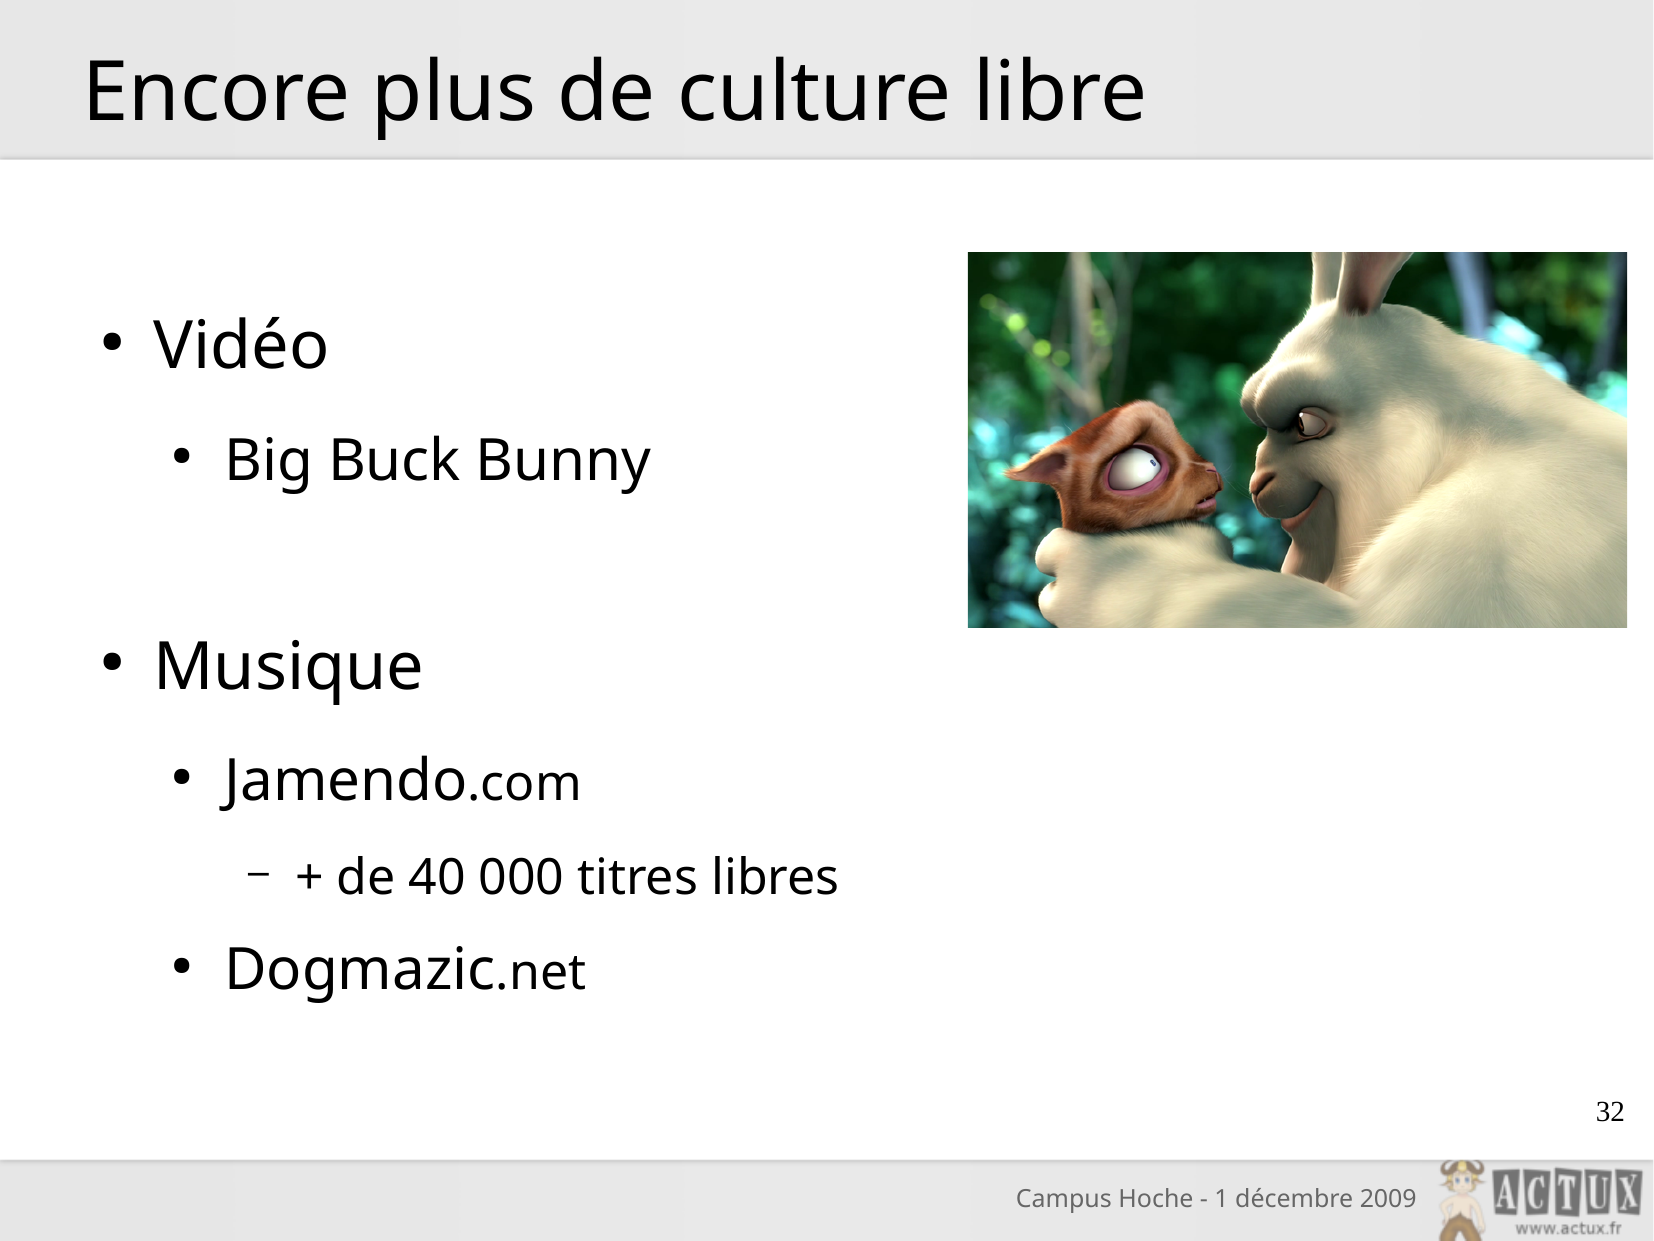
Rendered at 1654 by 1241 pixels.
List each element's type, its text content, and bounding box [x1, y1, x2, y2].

picture [0, 0, 1654, 1241]
title Encore plus de culture libre [82, 36, 1571, 141]
list Vidéo Big Buck Bunny Musique Jamendo.com + de 40 000 titres libres Dogmazic.net [82, 177, 1571, 1131]
